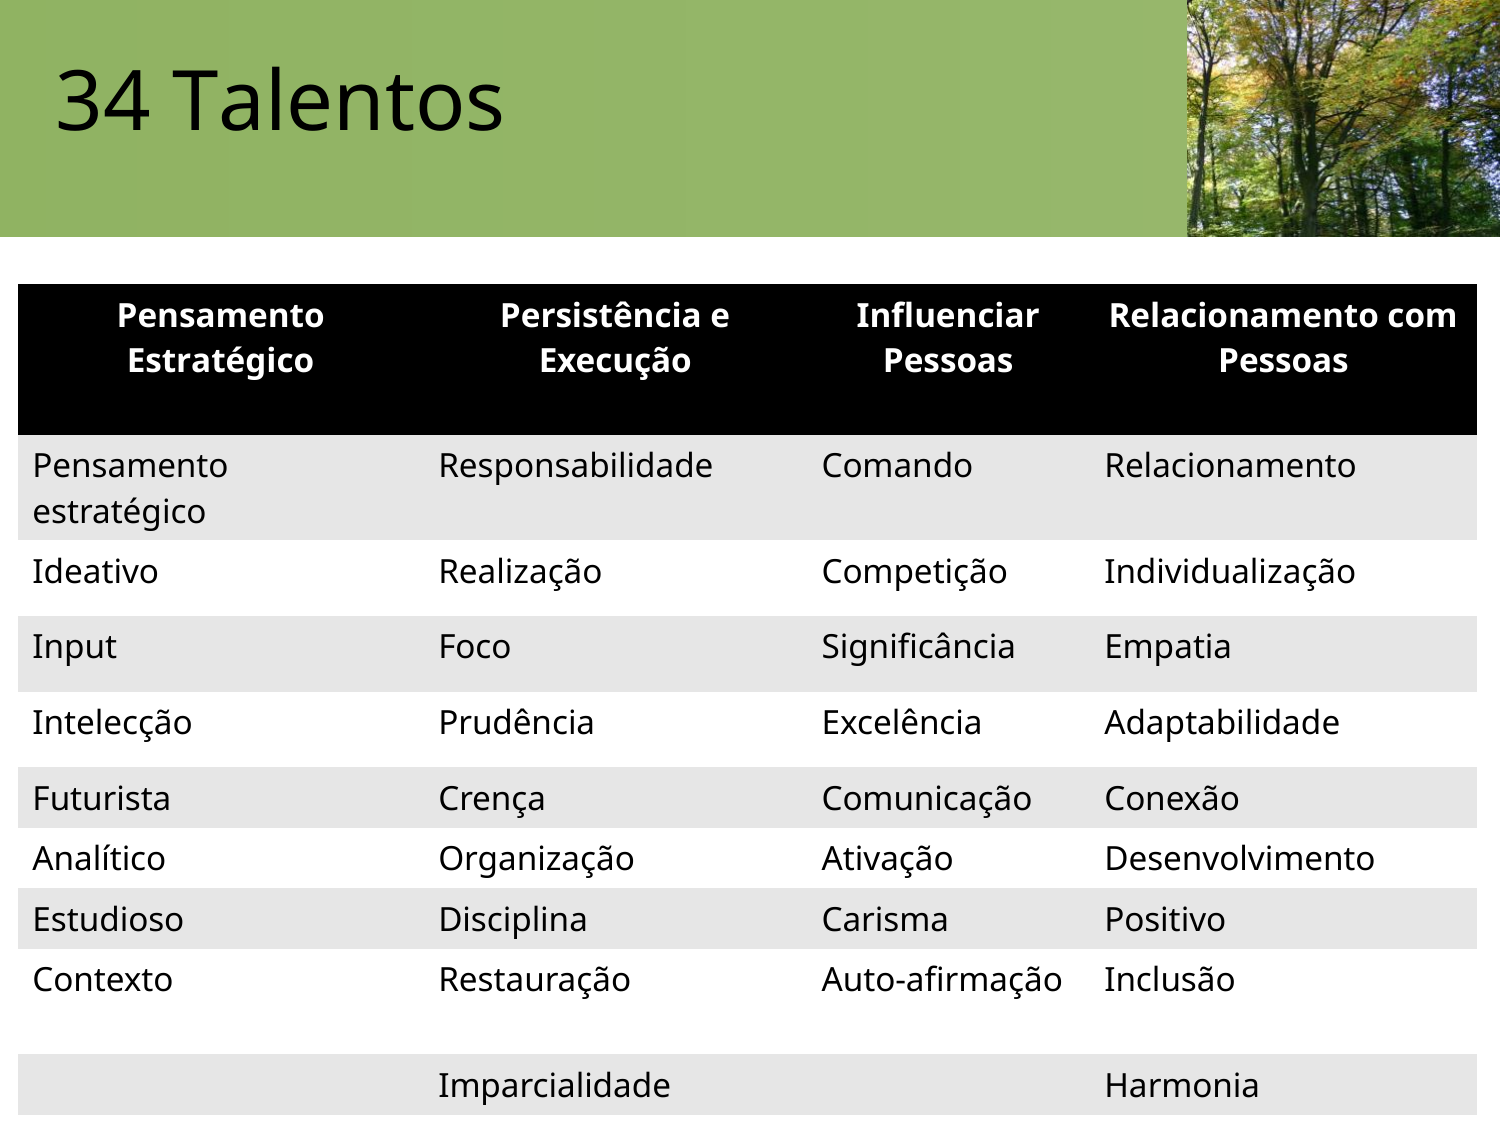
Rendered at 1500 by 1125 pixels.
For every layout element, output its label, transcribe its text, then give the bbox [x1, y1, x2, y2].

table_cell Restauração [424, 949, 807, 1054]
table_cell Inclusão [1090, 949, 1477, 1054]
table_cell Pensamento estratégico [18, 435, 424, 540]
table_cell Comando [807, 435, 1090, 540]
table_cell Comunicação [807, 767, 1090, 828]
table_cell Competição [807, 540, 1090, 616]
table_cell Individualização [1090, 540, 1477, 616]
table_cell Disciplina [424, 888, 807, 949]
table_cell Ativação [807, 828, 1090, 888]
table_cell Intelecção [18, 692, 424, 767]
table_cell Relacionamento [1090, 435, 1477, 540]
table_cell Estudioso [18, 888, 424, 949]
table_cell Foco [424, 616, 807, 692]
title 34 Talentos [41, 21, 1164, 173]
table_cell Realização [424, 540, 807, 616]
table_cell Organização [424, 828, 807, 888]
table_cell Harmonia [1090, 1054, 1477, 1115]
table_cell Imparcialidade [424, 1054, 807, 1115]
table_cell Positivo [1090, 888, 1477, 949]
table_cell Prudência [424, 692, 807, 767]
table_cell Carisma [807, 888, 1090, 949]
table_header Pensamento Estratégico [18, 284, 424, 435]
table_cell Crença [424, 767, 807, 828]
table_cell [807, 1054, 1090, 1115]
table_cell Conexão [1090, 767, 1477, 828]
table_cell Auto-afirmação [807, 949, 1090, 1054]
table_cell Empatia [1090, 616, 1477, 692]
table_cell Ideativo [18, 540, 424, 616]
table_cell Adaptabilidade [1090, 692, 1477, 767]
table_header Persistência e Execução [424, 284, 807, 435]
table_cell Futurista [18, 767, 424, 828]
table_cell Input [18, 616, 424, 692]
table_cell Excelência [807, 692, 1090, 767]
table_cell Significância [807, 616, 1090, 692]
table_cell Desenvolvimento [1090, 828, 1477, 888]
table_cell Contexto [18, 949, 424, 1054]
table_header Relacionamento com Pessoas [1090, 284, 1477, 435]
table_header Influenciar Pessoas [807, 284, 1090, 435]
table_cell Analítico [18, 828, 424, 888]
table_cell [18, 1054, 424, 1115]
picture [1187, 0, 1500, 237]
table_cell Responsabilidade [424, 435, 807, 540]
